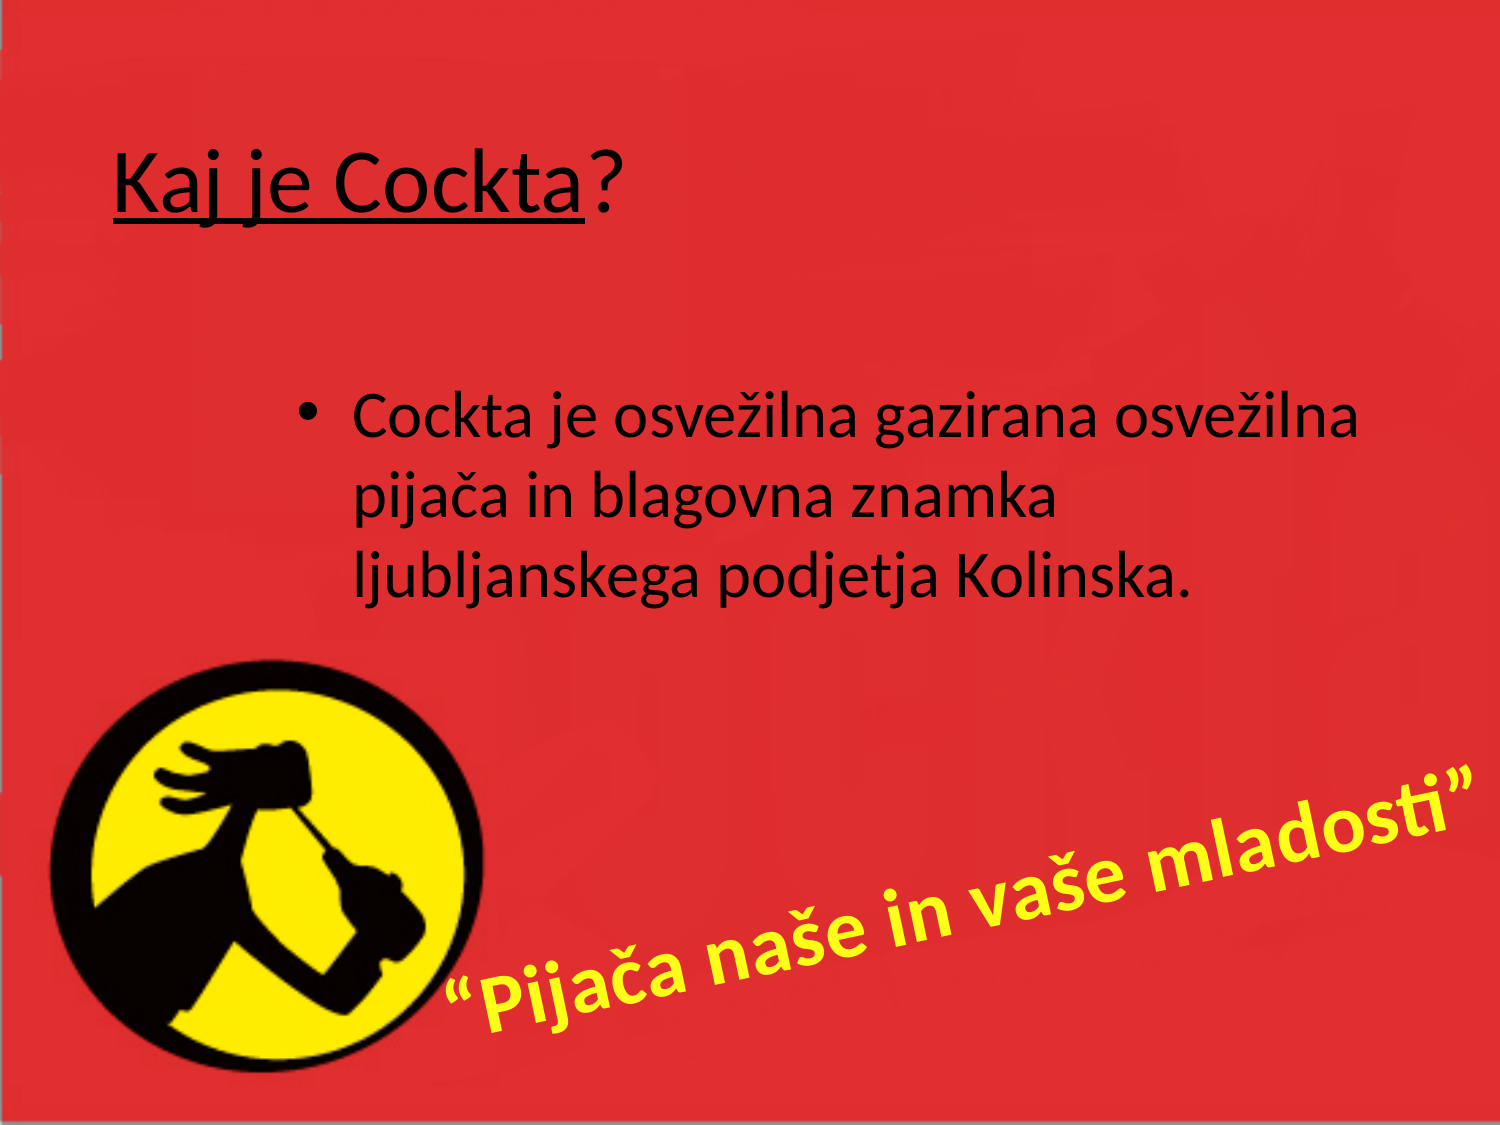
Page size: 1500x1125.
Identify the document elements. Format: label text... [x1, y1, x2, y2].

title Kaj je Cockta? [0, 82, 1046, 270]
list Cockta je osvežilna gazirana osvežilna pijača in blagovna znamka ljubljanskega podjetja Kolinska. [281, 363, 1386, 1106]
picture [0, 0, 1500, 1125]
text_box “Pijača naše in vaše mladosti” [417, 728, 1500, 1069]
